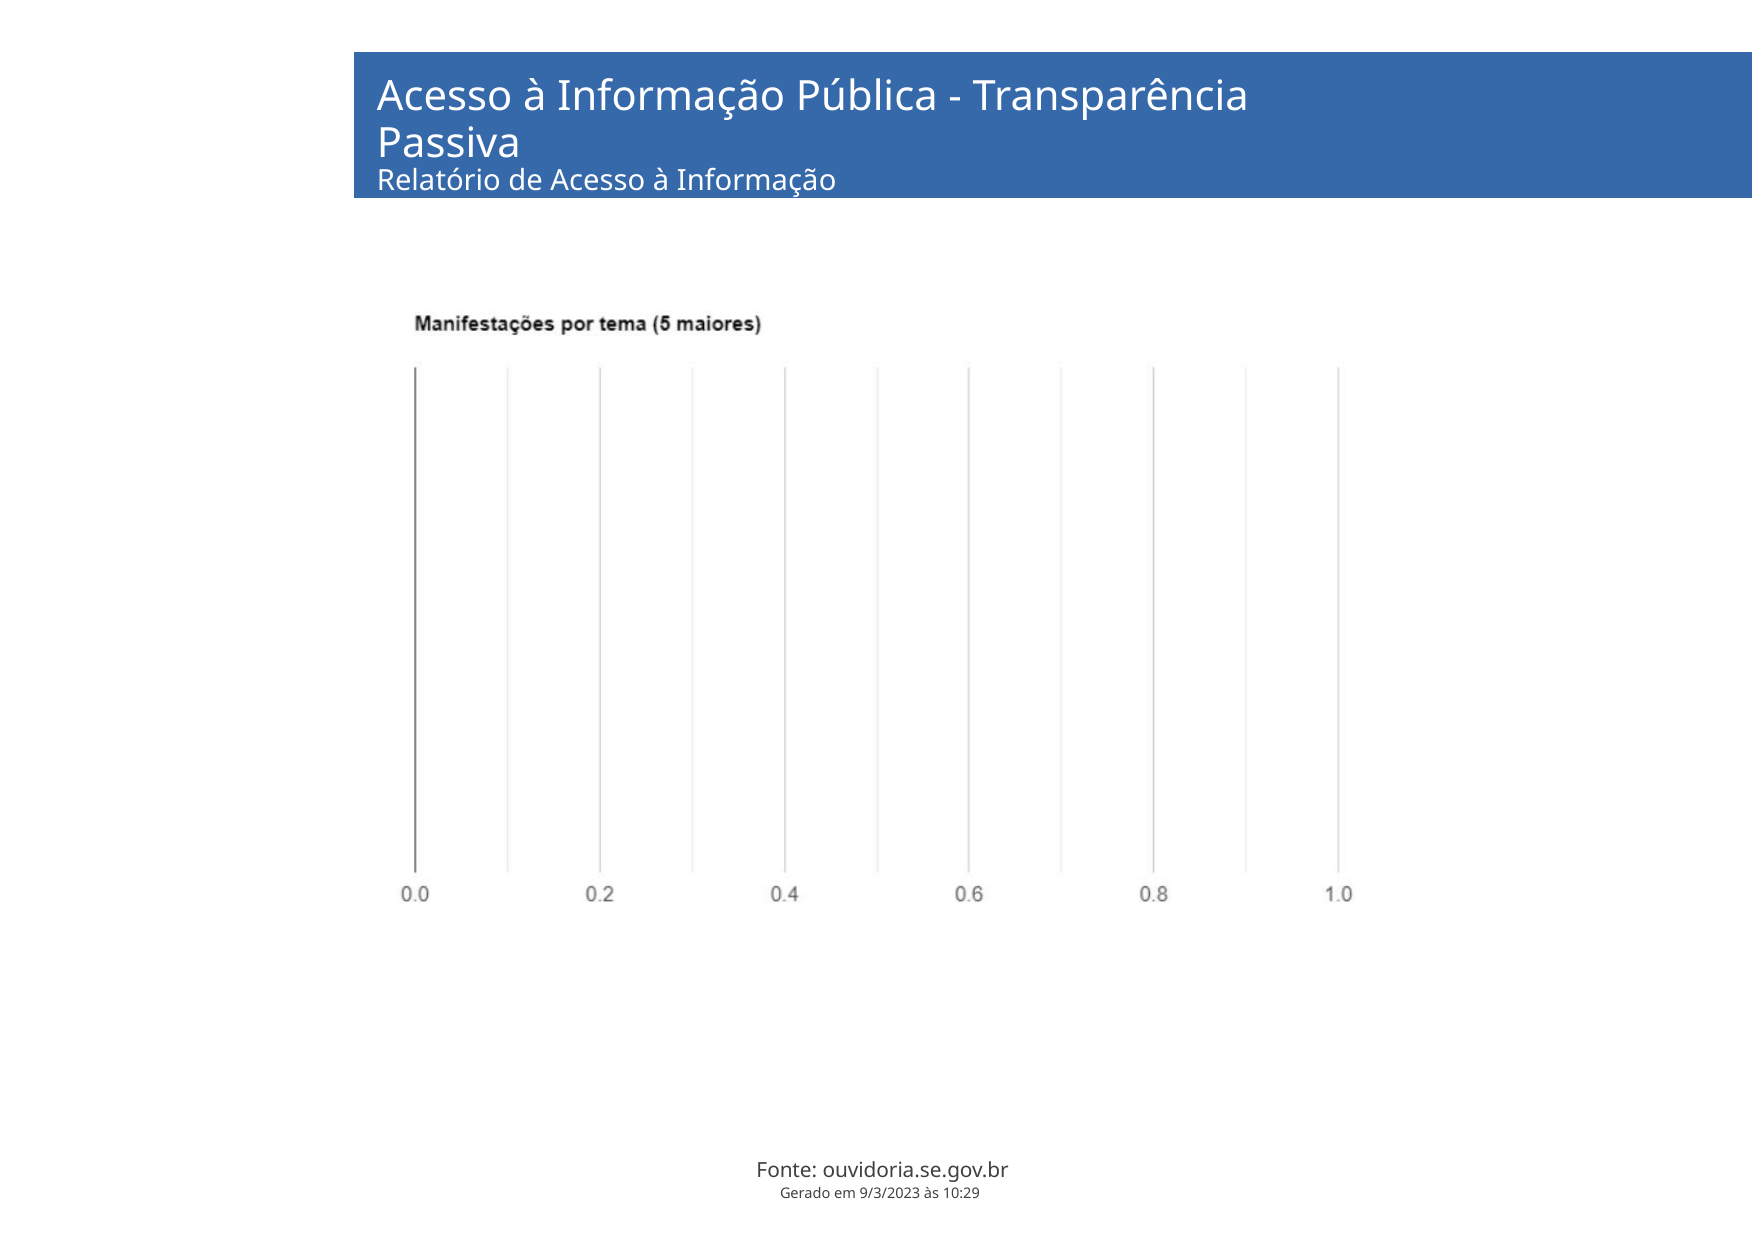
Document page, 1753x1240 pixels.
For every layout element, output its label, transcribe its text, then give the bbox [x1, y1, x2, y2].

text_box Gerado em 9/3/2023 às 10:29 [780, 1184, 999, 1202]
text_box [354, 52, 1752, 198]
text_box Acesso à Informação Pública - Transparência Passiva Relatório de Acesso à Informação EMSETURFevereiro a Fevereiro de 2023 [376, 72, 1403, 228]
text_box Fonte: ouvidoria.se.gov.br [756, 1158, 1023, 1182]
text_box [155, 211, 1599, 1028]
